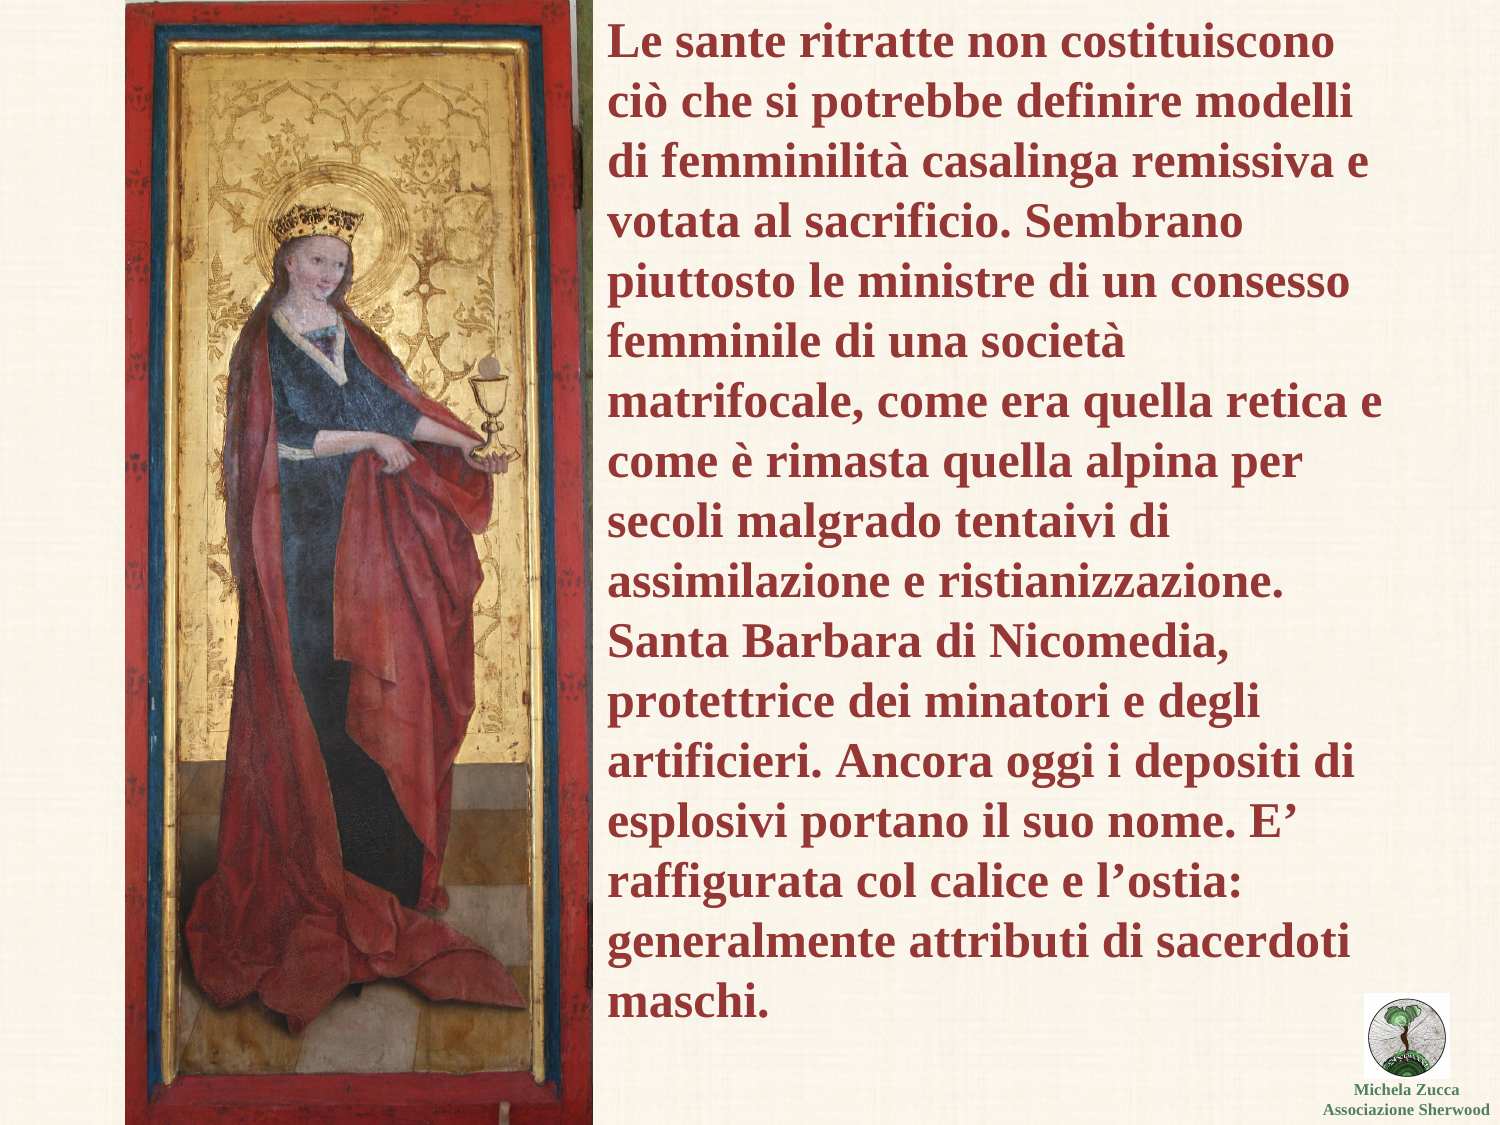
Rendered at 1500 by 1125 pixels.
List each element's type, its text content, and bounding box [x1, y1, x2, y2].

text_box Le sante ritratte non costituiscono ciò che si potrebbe definire modelli di femminilità casalinga remissiva e votata al sacrificio. Sembrano piuttosto le ministre di un consesso femminile di una società matrifocale, come era quella retica e come è rimasta quella alpina per secoli malgrado tentaivi di assimilazione e ristianizzazione. Santa Barbara di Nicomedia, protettrice dei minatori e degli artificieri. Ancora oggi i depositi di esplosivi portano il suo nome. E’ raffigurata col calice e l’ostia: generalmente attributi di sacerdoti maschi. [593, 0, 1407, 1046]
picture [125, 0, 593, 1125]
text_box Michela Zucca Associazione Sherwood [1307, 1070, 1500, 1125]
picture [1364, 993, 1450, 1070]
